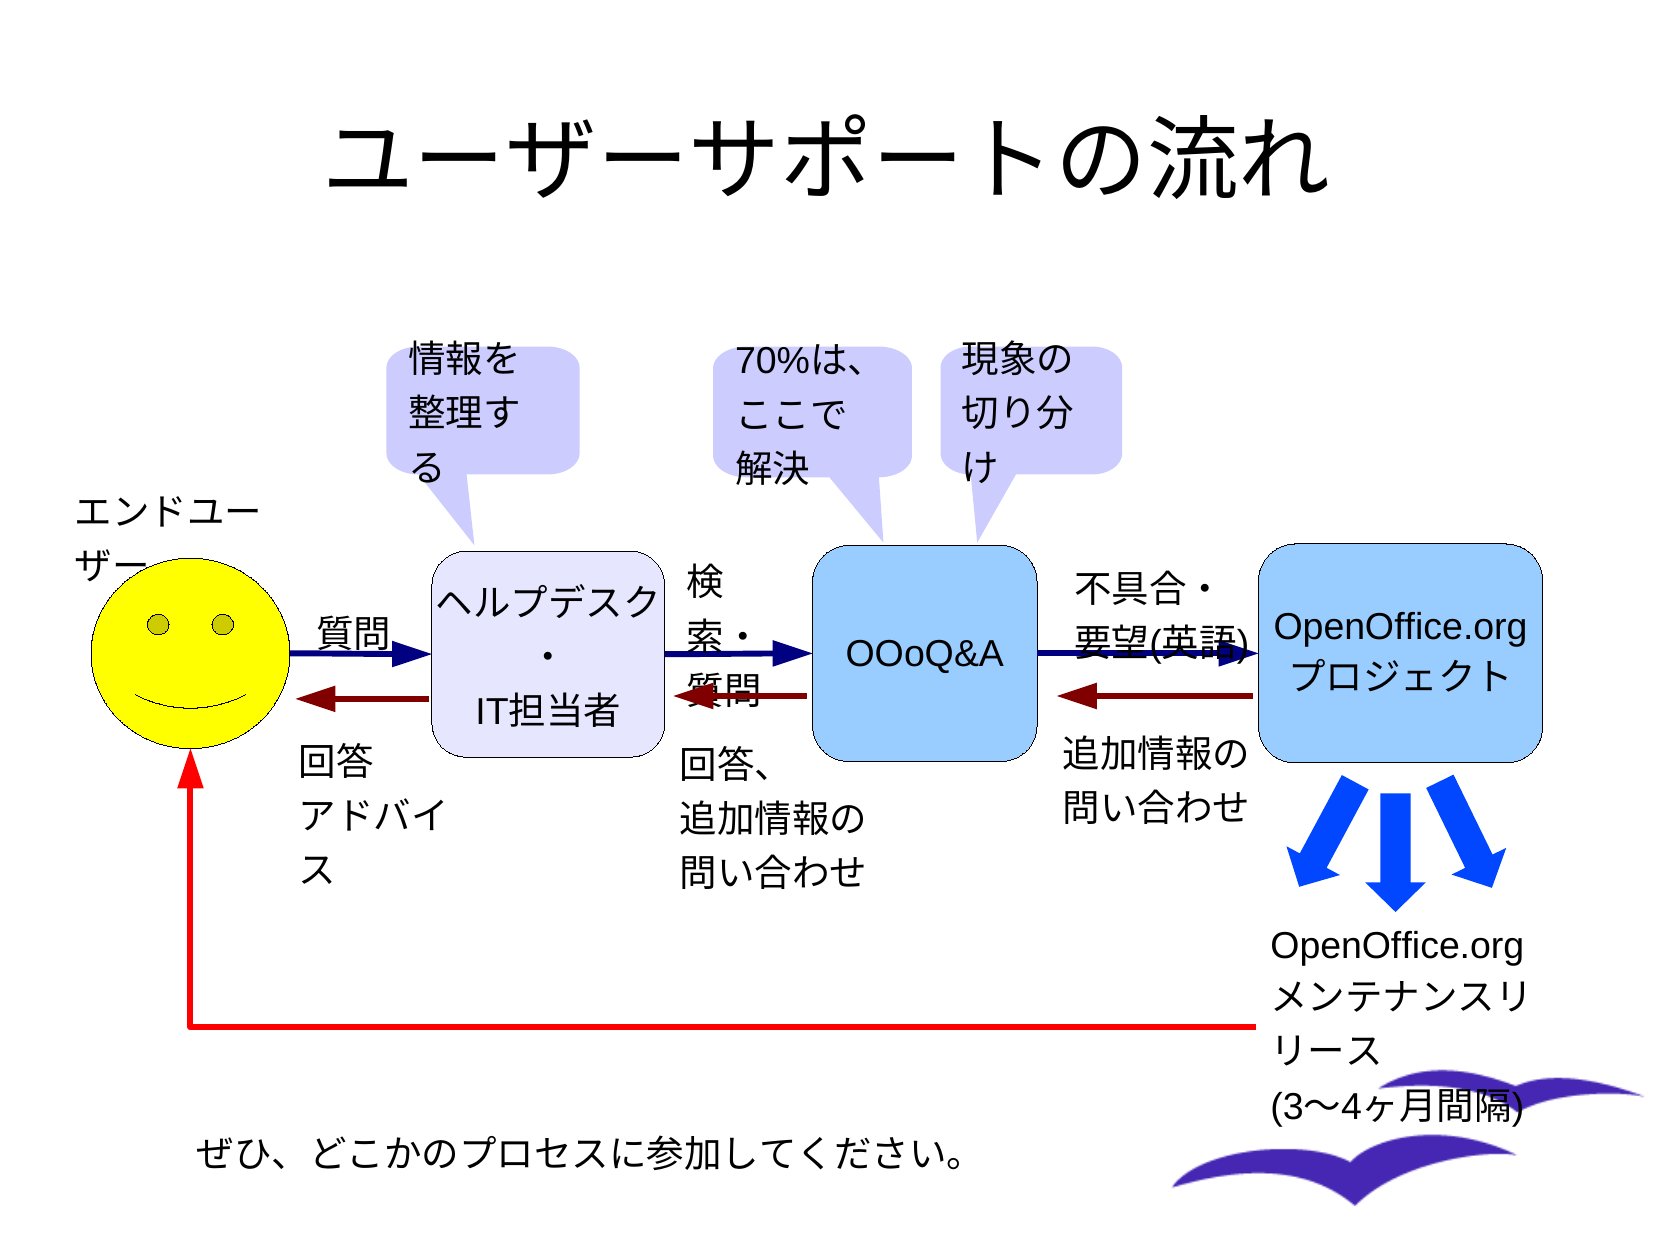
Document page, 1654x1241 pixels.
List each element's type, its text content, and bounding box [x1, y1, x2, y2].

text_box ぜひ、どこかのプロセスに参加してください。 [181, 1116, 1049, 1172]
text_box 現象の切り分け [1042, 348, 1054, 367]
picture [1167, 1062, 1654, 1211]
text_box [1286, 775, 1369, 887]
text_box [1426, 774, 1507, 888]
text_box ヘルプデスク ・ IT担当者 [431, 551, 665, 758]
text_box 回答、 追加情報の 問い合わせ [664, 727, 904, 863]
title ユーザーサポートの流れ [82, 103, 1571, 203]
text_box OOoQ&A [812, 545, 1038, 762]
text_box 追加情報の 問い合わせ [1047, 716, 1265, 812]
text_box OpenOffice.org メンテナンスリリース (3～4ヶ月間隔) [1255, 917, 1611, 1057]
text_box OpenOffice.org プロジェクト [1258, 543, 1543, 763]
text_box 回答 アドバイス [284, 724, 495, 820]
text_box 情報を 整理する [386, 346, 580, 546]
text_box 70%は、 ここで 解決 [713, 346, 912, 543]
text_box 質問 [301, 596, 430, 652]
text_box 不具合・ 要望(英語) [1059, 551, 1293, 649]
text_box [1365, 793, 1426, 912]
text_box [91, 558, 290, 749]
text_box 検索・質問 [672, 544, 804, 681]
text_box エンドユーザー [59, 474, 347, 530]
text_box 現象の切り分け [940, 346, 1123, 543]
